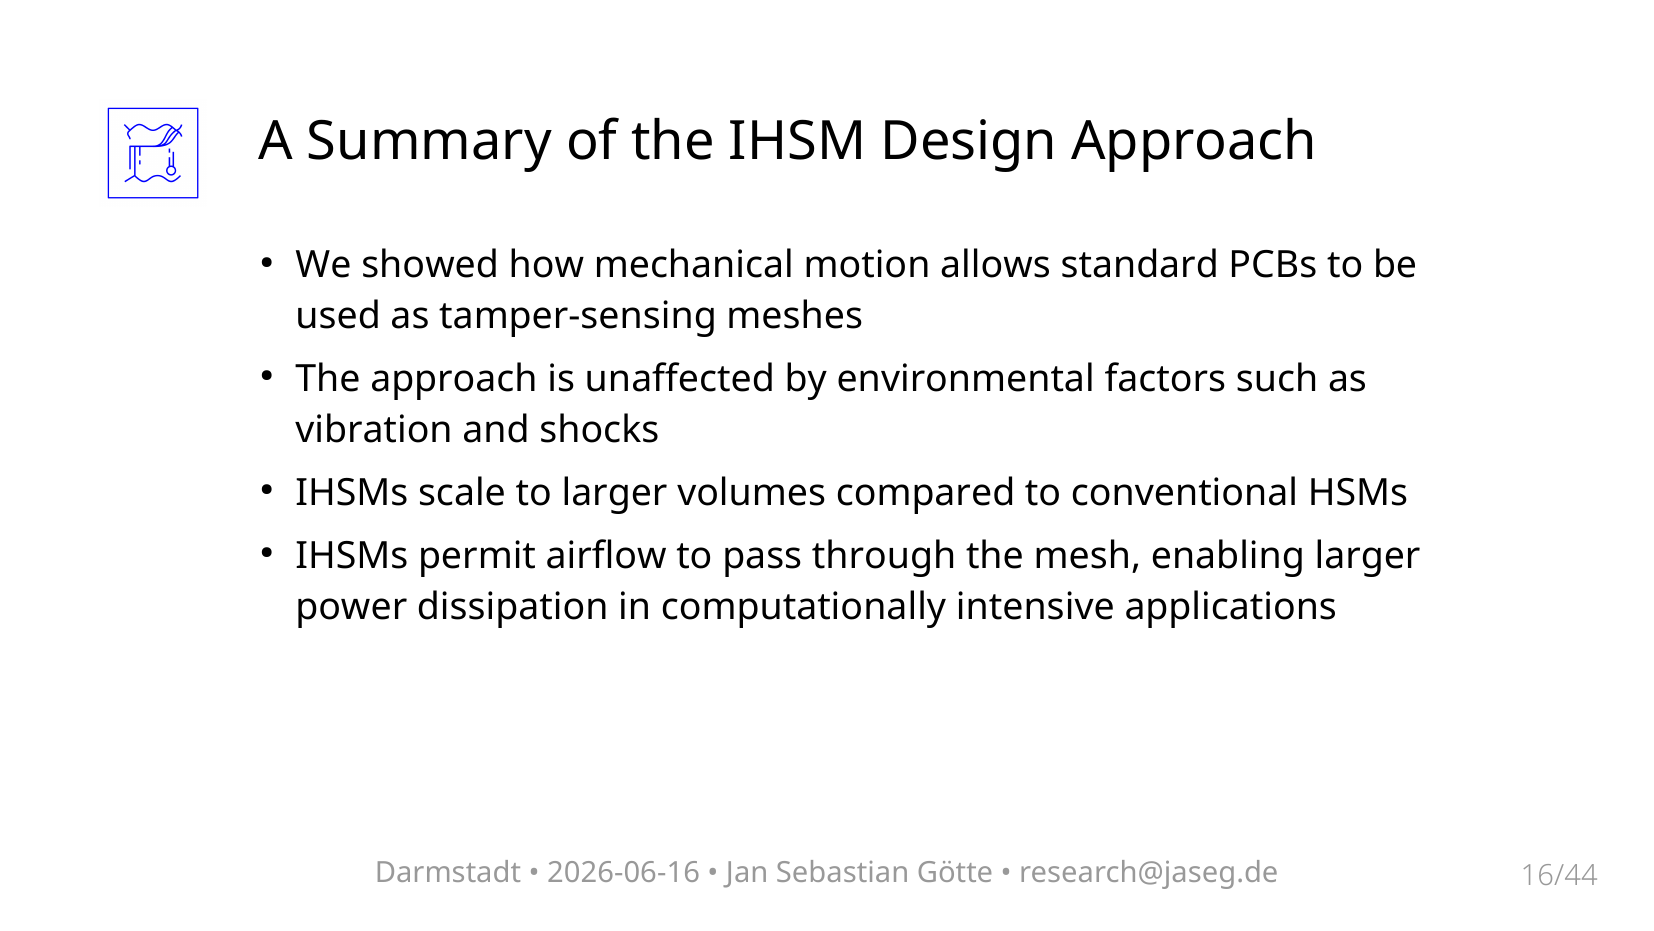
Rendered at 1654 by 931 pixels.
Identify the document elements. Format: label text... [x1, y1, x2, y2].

text_box We showed how mechanical motion allows standard PCBs to be used as tamper-sensing meshes The approach is unaffected by environmental factors such as vibration and shocks IHSMs scale to larger volumes compared to conventional HSMs IHSMs permit airflow to pass through the mesh, enabling larger power dissipation in computationally intensive applications [260, 237, 1471, 590]
text_box A Summary of the IHSM Design Approach [243, 93, 1543, 213]
picture [99, 99, 207, 207]
